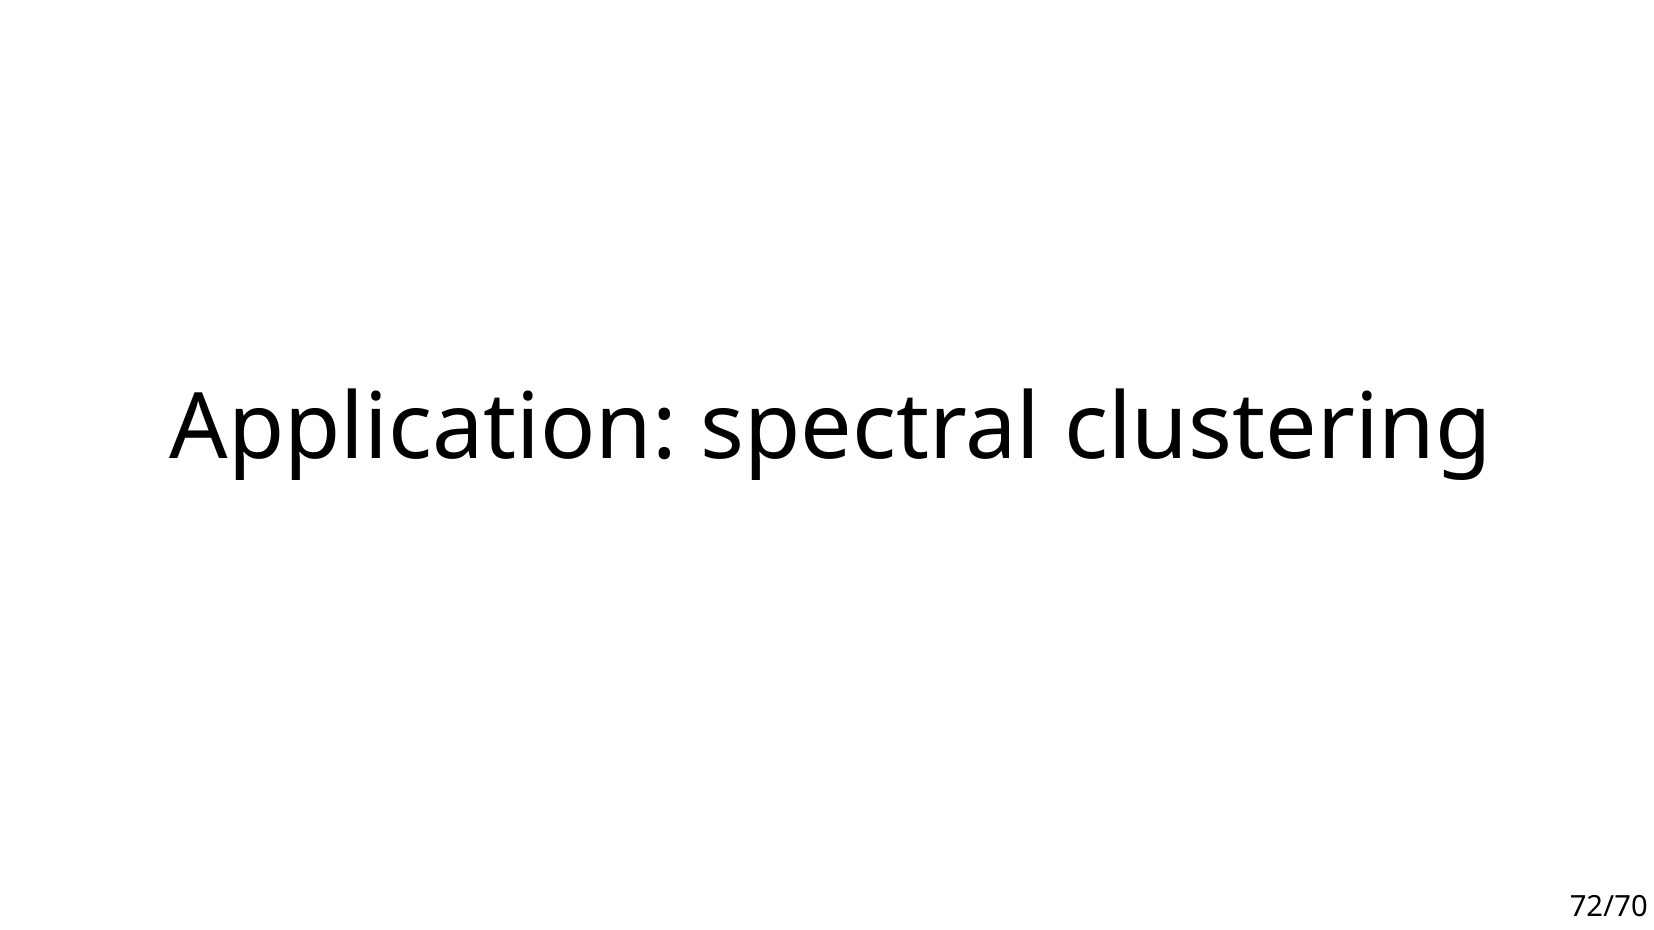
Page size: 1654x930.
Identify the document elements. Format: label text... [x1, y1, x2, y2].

title Application: spectral clustering [87, 344, 1576, 501]
